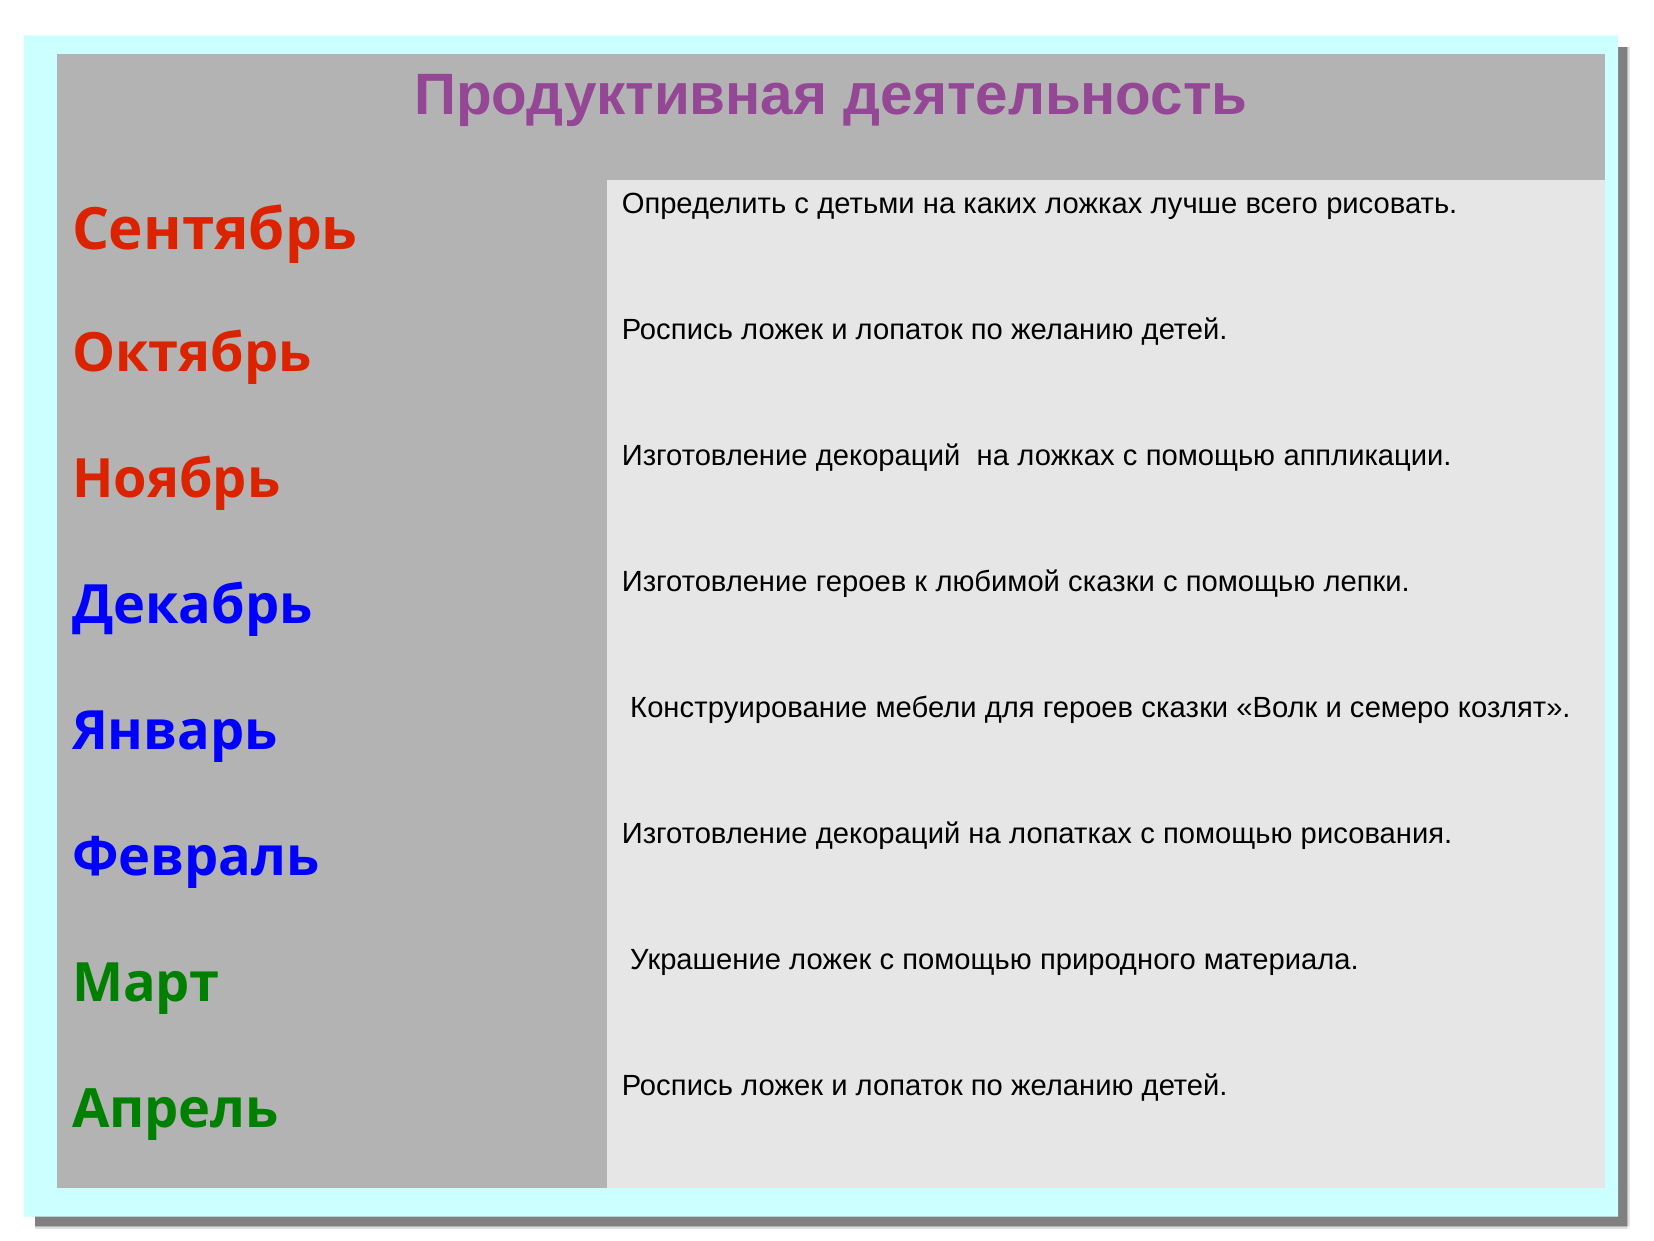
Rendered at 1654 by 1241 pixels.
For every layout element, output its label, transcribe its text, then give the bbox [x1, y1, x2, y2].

table_cell Изготовление декораций на лопатках с помощью рисования. [607, 810, 1605, 935]
table_cell Украшение ложек с помощью природного материала. [607, 935, 1605, 1061]
table_cell Октябрь [57, 306, 607, 432]
table_cell Март [57, 935, 607, 1061]
table_cell Изготовление героев к любимой сказки с помощью лепки. [607, 558, 1605, 684]
table_cell Январь [57, 684, 607, 810]
table_cell Роспись ложек и лопаток по желанию детей. [607, 1061, 1605, 1188]
table_cell Определить с детьми на каких ложках лучше всего рисовать. [607, 180, 1605, 306]
table_cell Февраль [57, 810, 607, 935]
table_cell Изготовление декораций на ложках с помощью аппликации. [607, 432, 1605, 558]
table_header Продуктивная деятельность [57, 54, 1605, 180]
table_cell Конструирование мебели для героев сказки «Волк и семеро козлят». [607, 684, 1605, 810]
table_cell Ноябрь [57, 432, 607, 558]
table_cell Сентябрь [57, 180, 607, 306]
table_cell Апрель [57, 1061, 607, 1188]
text_box [23, 35, 1619, 1217]
table_cell Декабрь [57, 558, 607, 684]
table_cell Роспись ложек и лопаток по желанию детей. [607, 306, 1605, 432]
